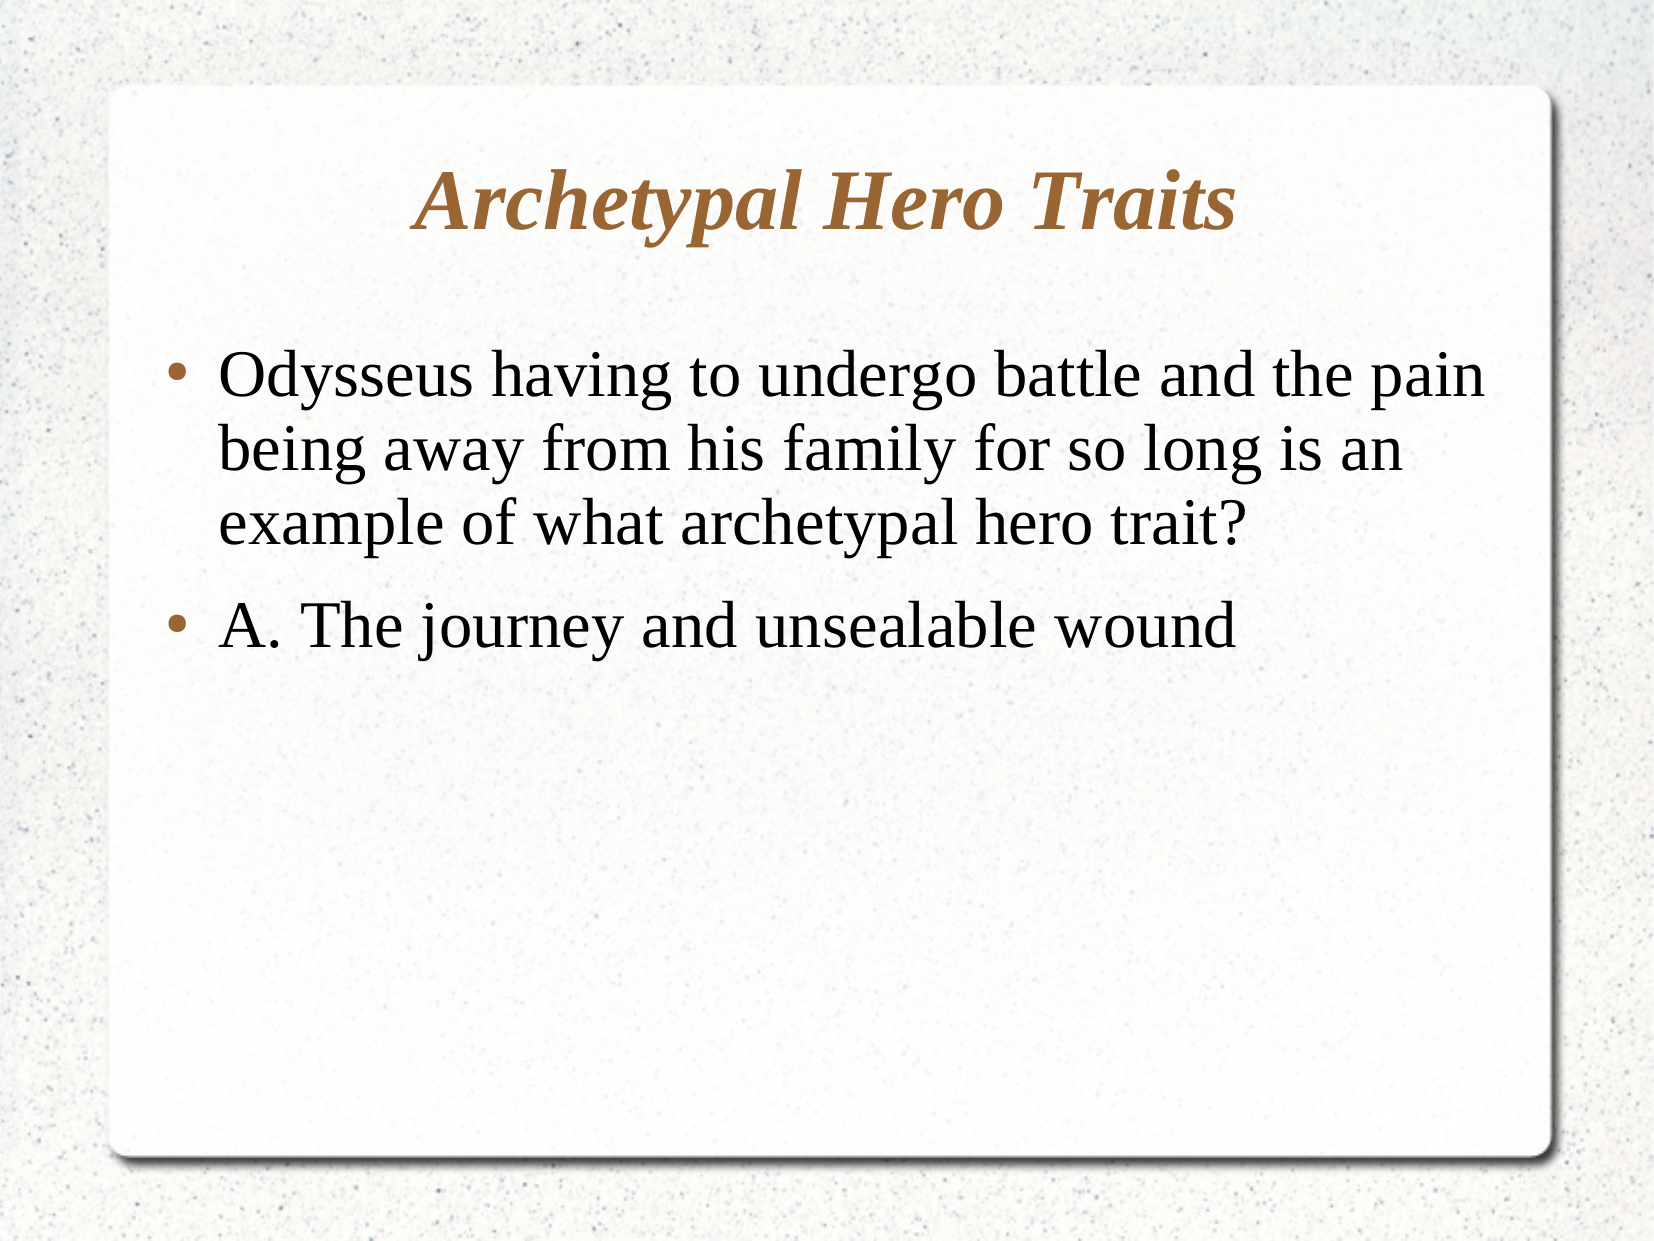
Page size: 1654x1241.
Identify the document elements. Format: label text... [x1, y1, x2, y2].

title Archetypal Hero Traits [118, 96, 1536, 304]
picture [0, 0, 1654, 1241]
list Odysseus having to undergo battle and the pain being away from his family for so long is an example of what archetypal hero trait? A. The journey and unsealable wound [147, 336, 1506, 987]
